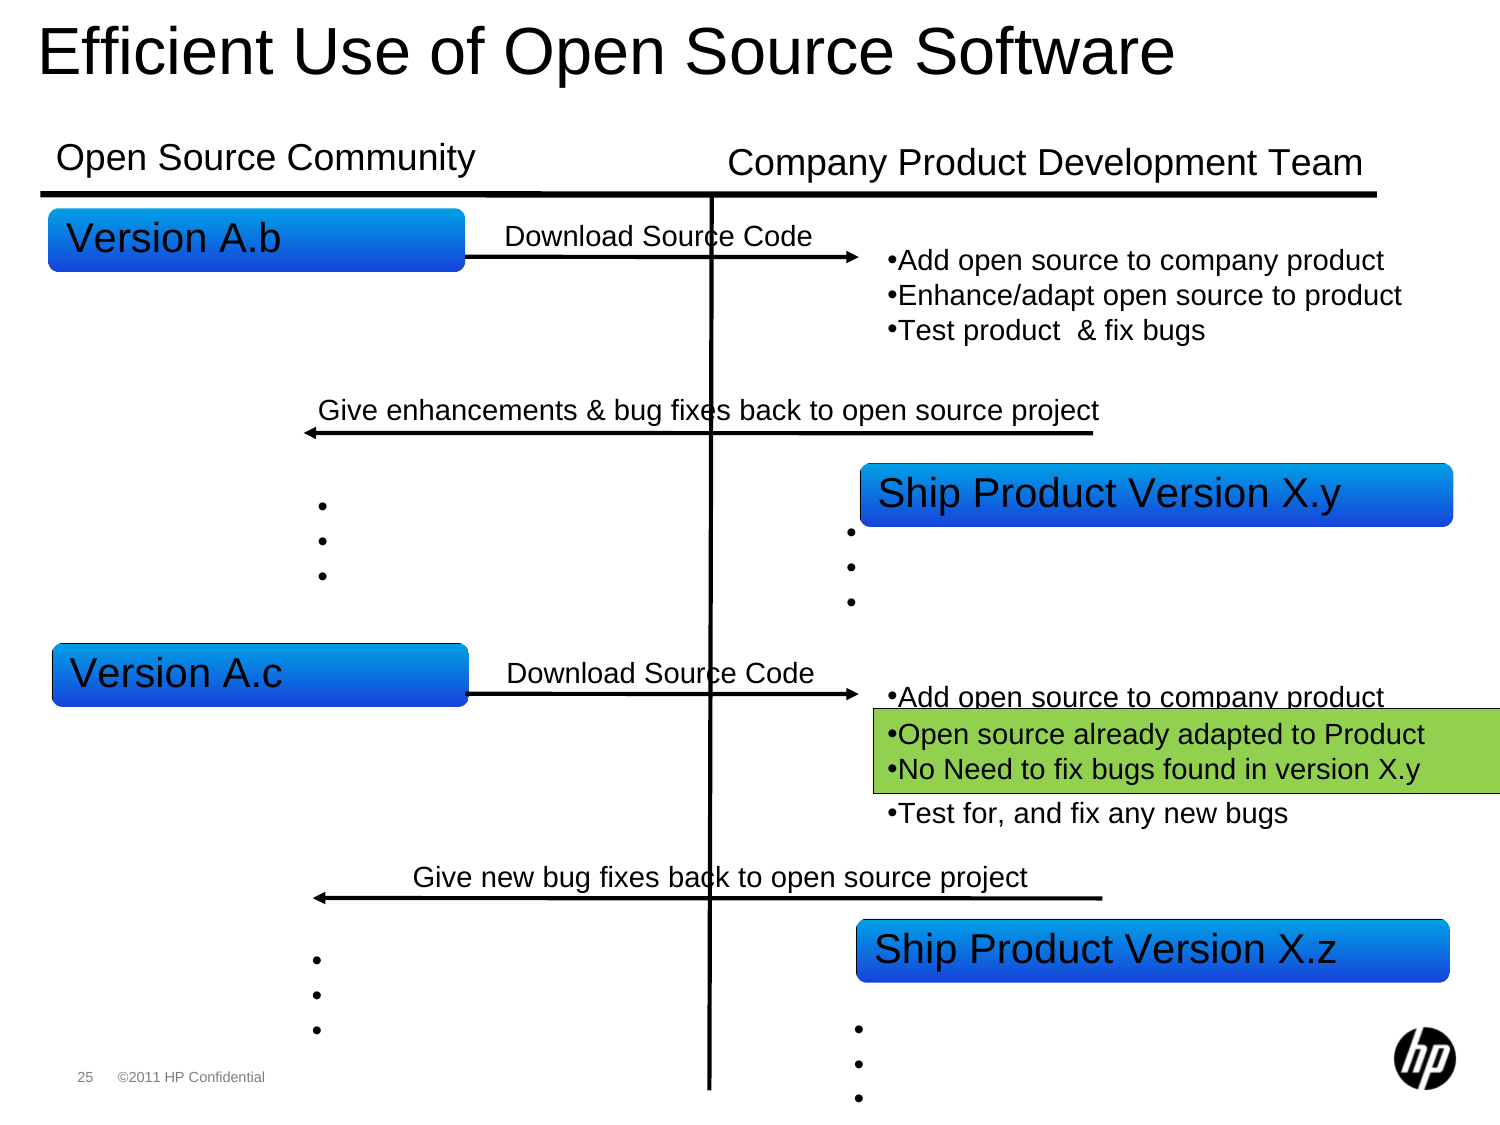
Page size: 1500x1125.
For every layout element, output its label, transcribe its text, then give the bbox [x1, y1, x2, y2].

text_box Test for, and fix any new bugs [872, 786, 1500, 838]
text_box Give enhancements & bug fixes back to open source project [303, 383, 1116, 435]
text_box Download Source Code [491, 646, 831, 697]
text_box Download Source Code [489, 209, 829, 260]
text_box Open source already adapted to Product No Need to fix bugs found in version X.y [872, 708, 1500, 786]
text_box Ship Product Version X.y [859, 463, 1454, 527]
text_box Open Source Community [41, 124, 711, 186]
text_box Version A.c [51, 643, 469, 707]
picture [1391, 1024, 1459, 1093]
text_box Ship Product Version X.z [856, 918, 1450, 983]
text_box Give new bug fixes back to open source project [397, 850, 1044, 902]
text_box Add open source to company product [872, 670, 1500, 708]
text_box Version A.b [48, 208, 466, 272]
text_box Efficient Use of Open Source Software [22, 0, 1194, 96]
text_box Company Product Development Team [712, 130, 1381, 192]
text_box Add open source to company product Enhance/adapt open source to product Test product & fix bugs [872, 233, 1500, 355]
